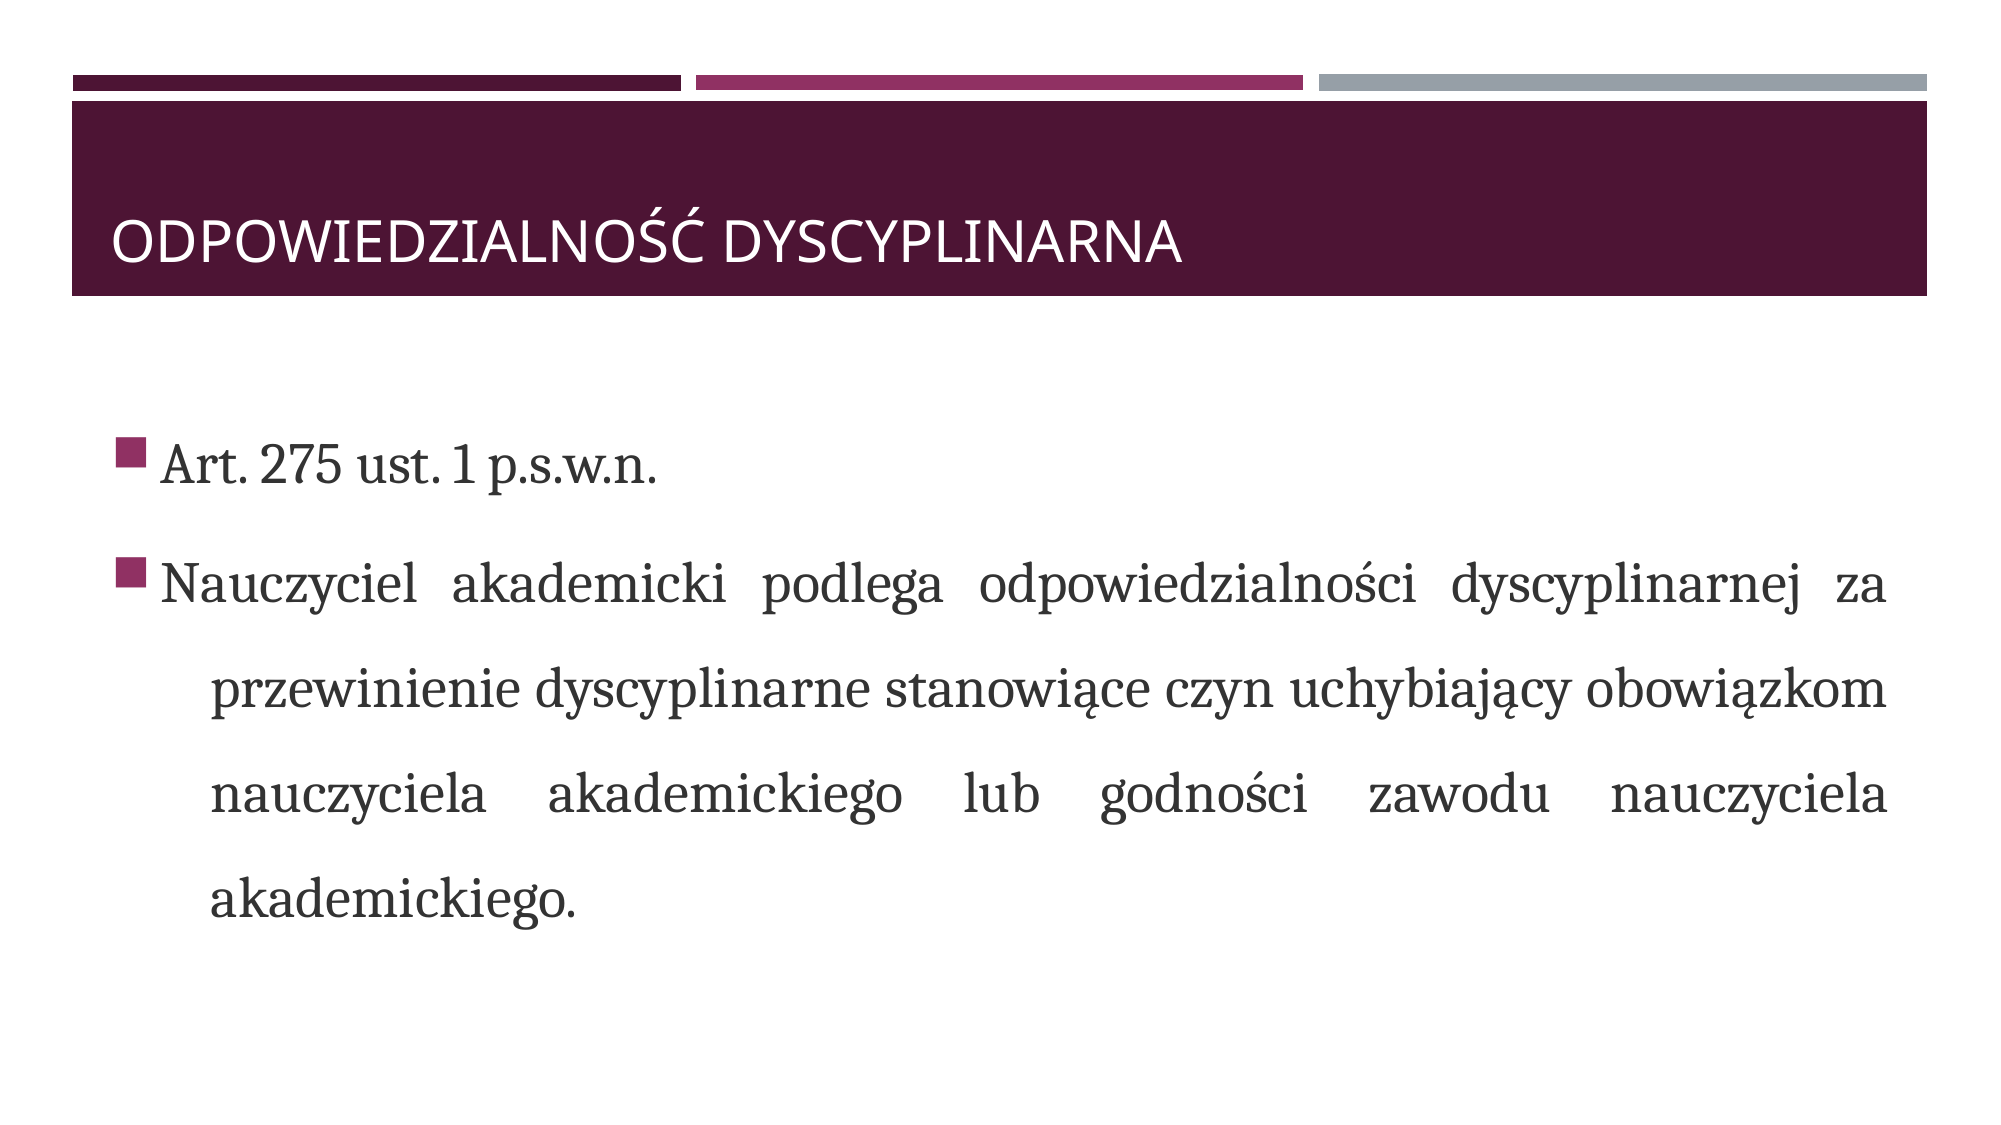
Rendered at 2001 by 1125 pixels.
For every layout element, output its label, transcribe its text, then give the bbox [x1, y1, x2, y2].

title Odpowiedzialność dyscyplinarna [95, 115, 1905, 282]
list Art. 275 ust. 1 p.s.w.n. Nauczyciel akademicki podlega odpowiedzialności dyscyplinarnej za przewinienie dyscyplinarne stanowiące czyn uchybiający obowiązkom nauczyciela akademickiego lub godności zawodu nauczyciela akademickiego. [95, 357, 1905, 962]
